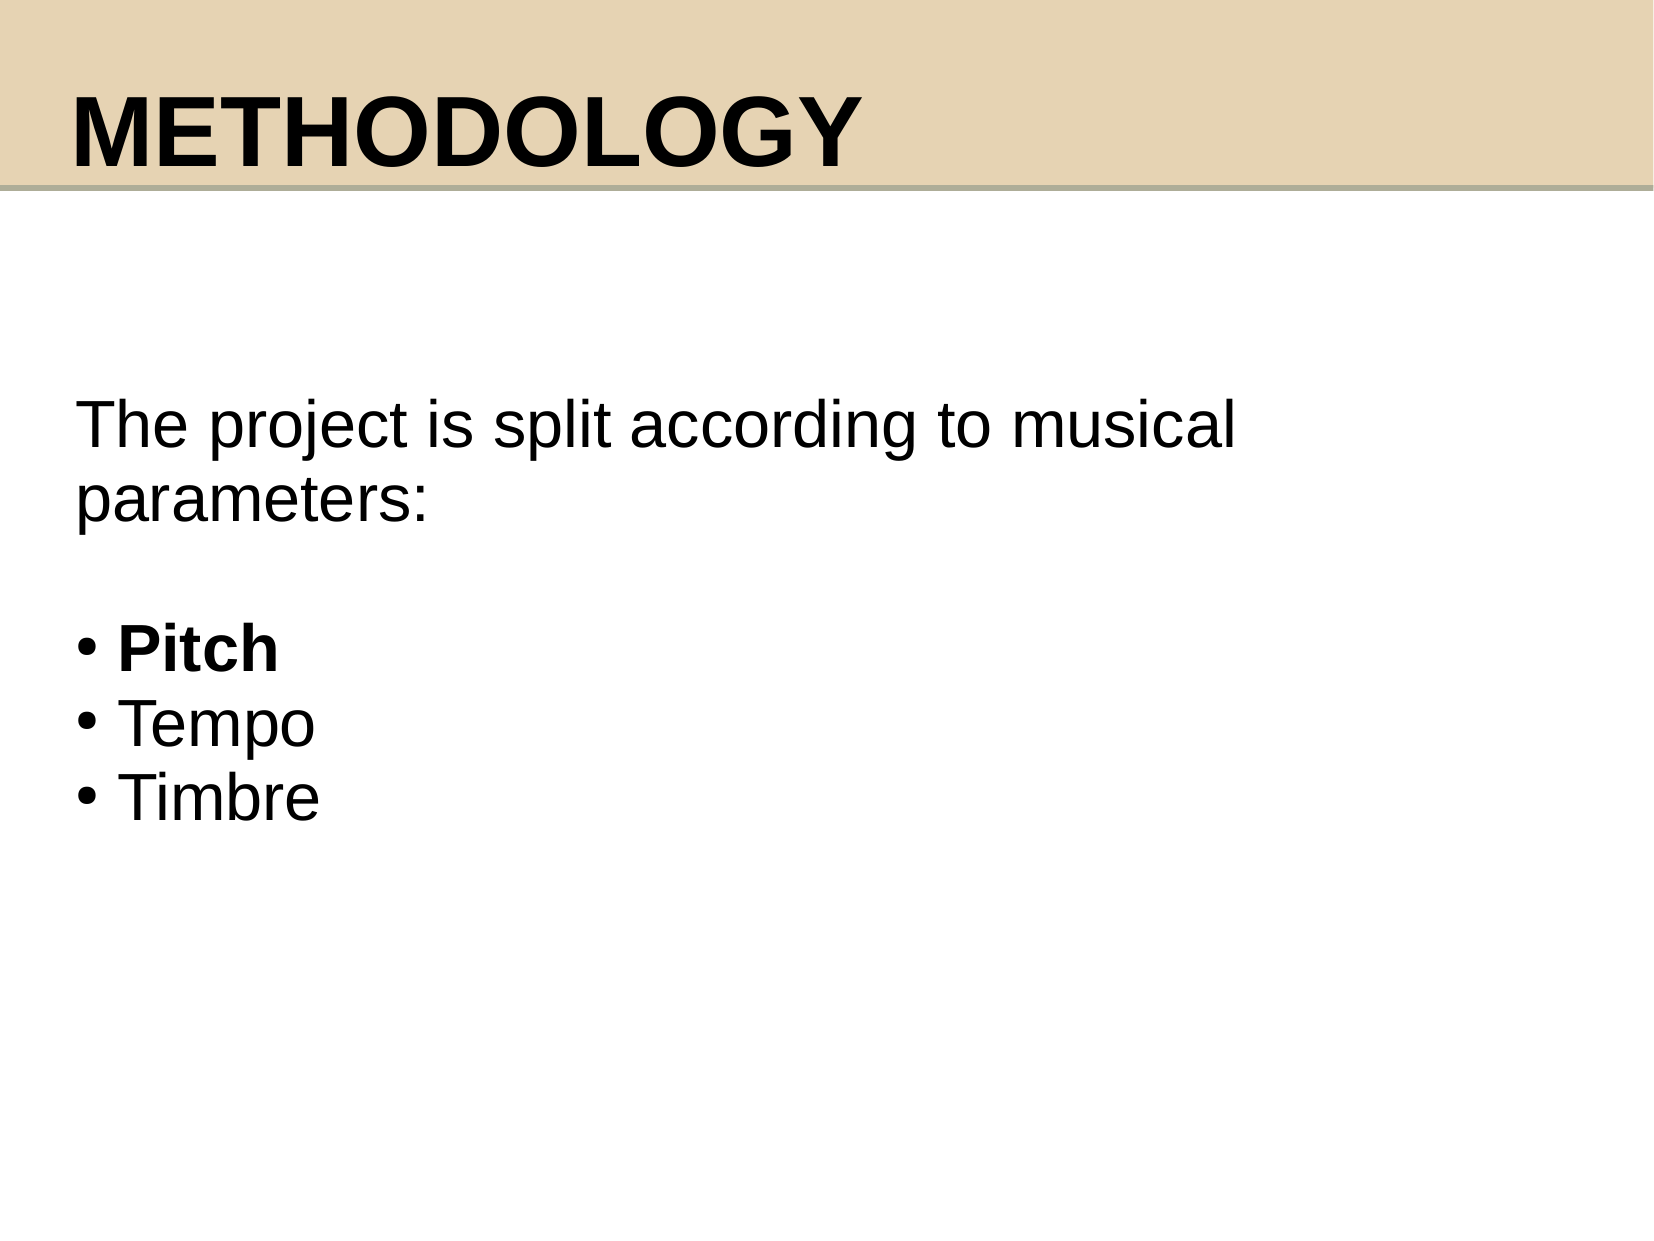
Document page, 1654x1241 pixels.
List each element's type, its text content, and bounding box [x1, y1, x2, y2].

title METHODOLOGY [0, 0, 1654, 188]
subtitle The project is split according to musical parameters: Pitch Tempo Timbre [74, 283, 1564, 1088]
